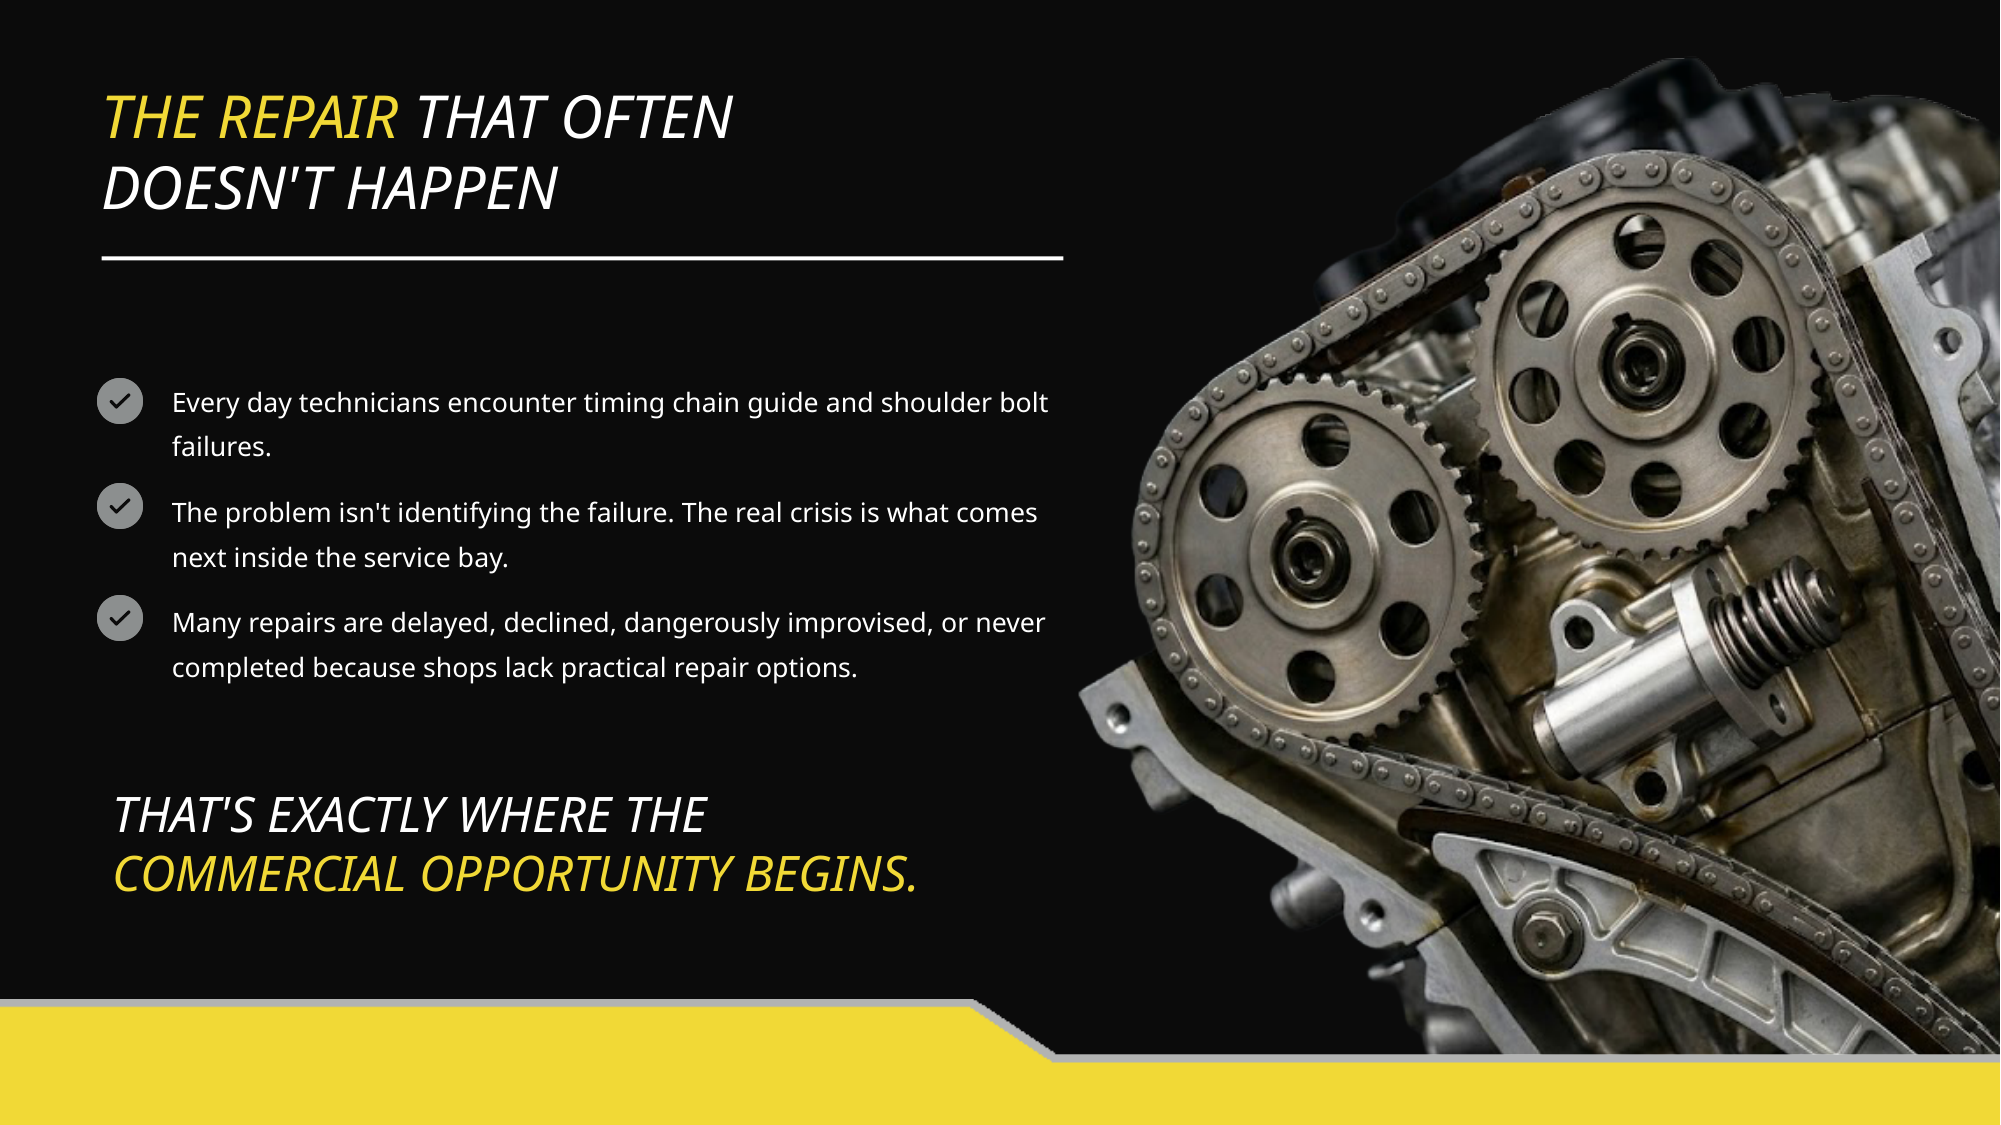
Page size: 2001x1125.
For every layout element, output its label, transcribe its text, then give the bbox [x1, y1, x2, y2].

text_box THAT'S EXACTLY WHERE THE COMMERCIAL OPPORTUNITY BEGINS. [112, 783, 2000, 902]
text_box Many repairs are delayed, declined, dangerously improvised, or never completed because shops lack practical repair options. [171, 593, 1056, 683]
text_box Every day technicians encounter timing chain guide and shoulder bolt failures. [171, 372, 1056, 463]
picture [97, 595, 143, 641]
text_box [101, 256, 1064, 261]
text_box The problem isn't identifying the failure. The real crisis is what comes next inside the service bay. [171, 483, 1056, 573]
picture [394, 0, 2000, 783]
picture [97, 483, 143, 529]
picture [97, 378, 143, 424]
text_box THE REPAIR THAT OFTEN DOESN'T HAPPEN [101, 78, 1989, 222]
picture [0, 902, 2000, 1125]
